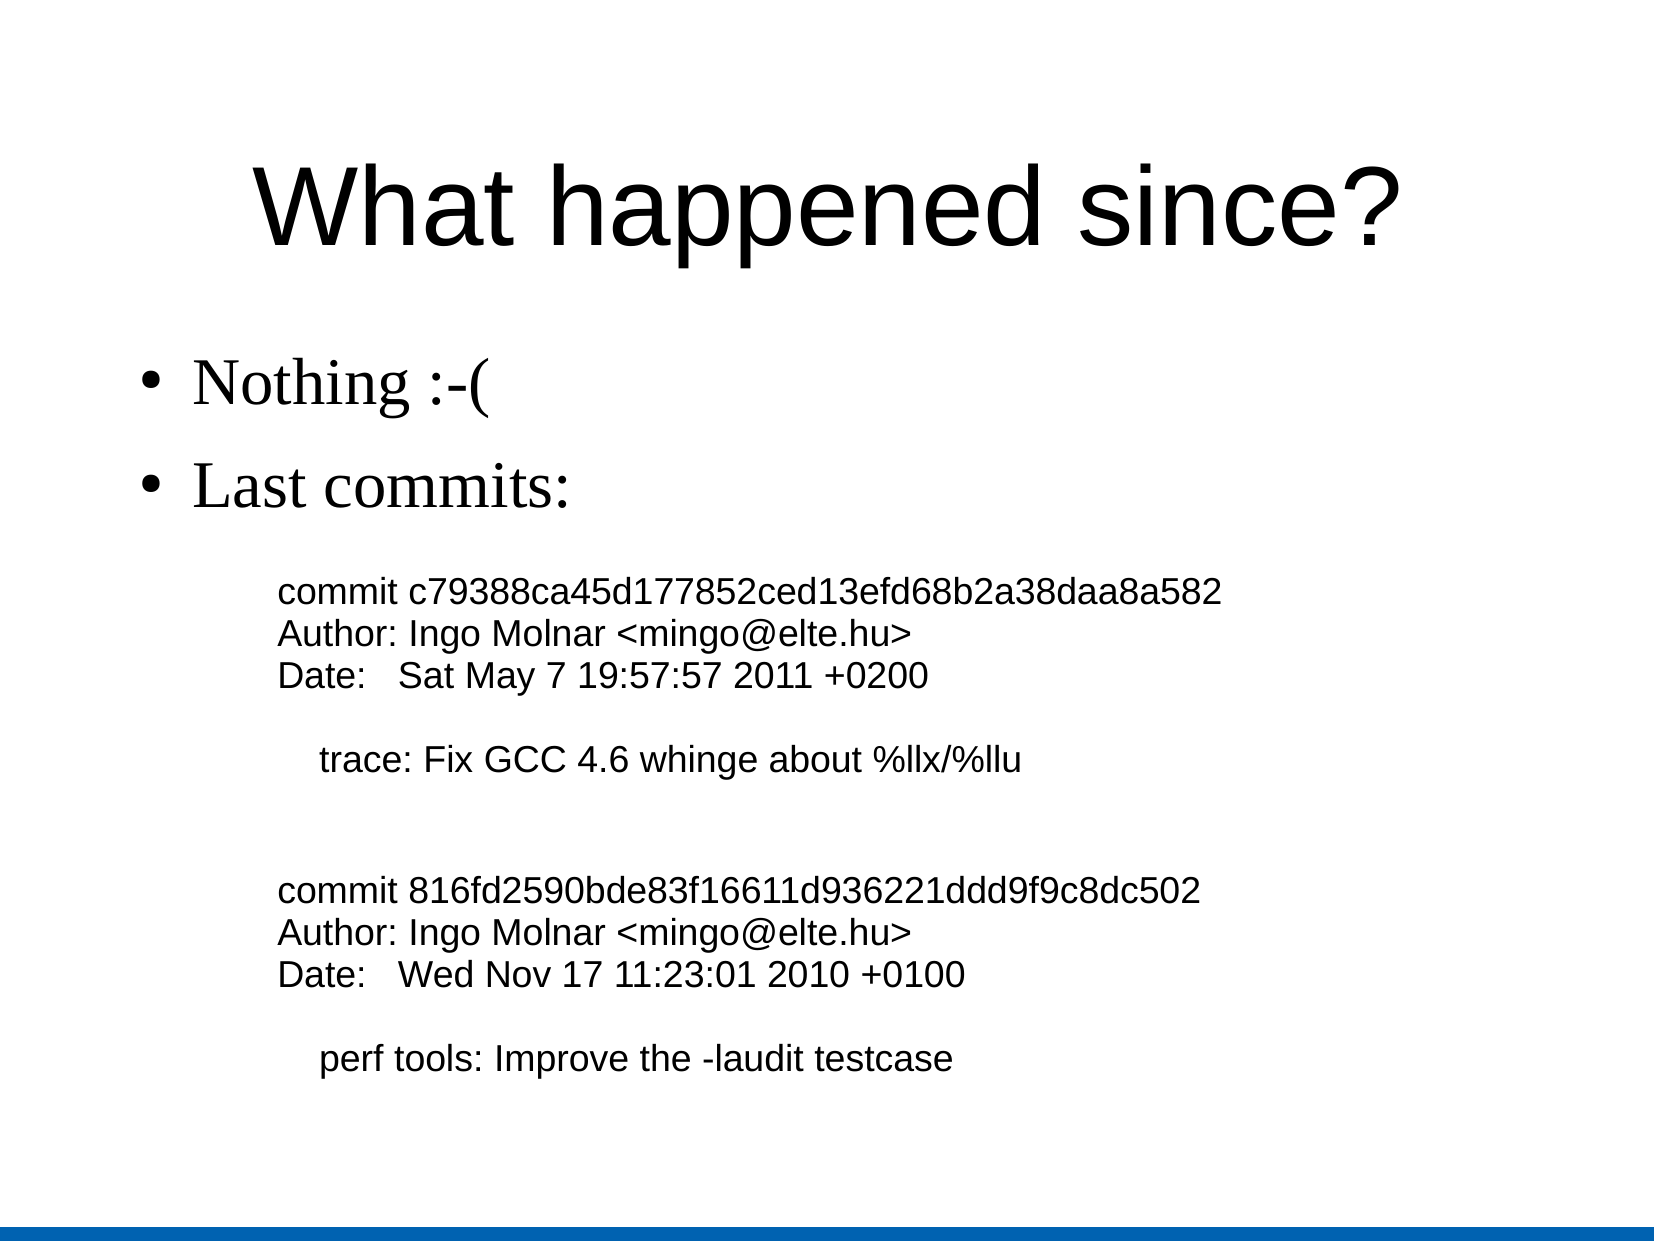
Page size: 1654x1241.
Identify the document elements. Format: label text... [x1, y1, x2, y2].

text_box commit c79388ca45d177852ced13efd68b2a38daa8a582 Author: Ingo Molnar <mingo@elte.hu> Date: Sat May 7 19:57:57 2011 +0200 trace: Fix GCC 4.6 whinge about %llx/%llu [262, 562, 1243, 788]
title What happened since? [121, 110, 1534, 303]
list Nothing :-( Last commits: [121, 344, 1534, 1112]
text_box commit 816fd2590bde83f16611d936221ddd9f9c8dc502 Author: Ingo Molnar <mingo@elte.hu> Date: Wed Nov 17 11:23:01 2010 +0100 perf tools: Improve the -laudit testcase [262, 862, 1222, 1088]
